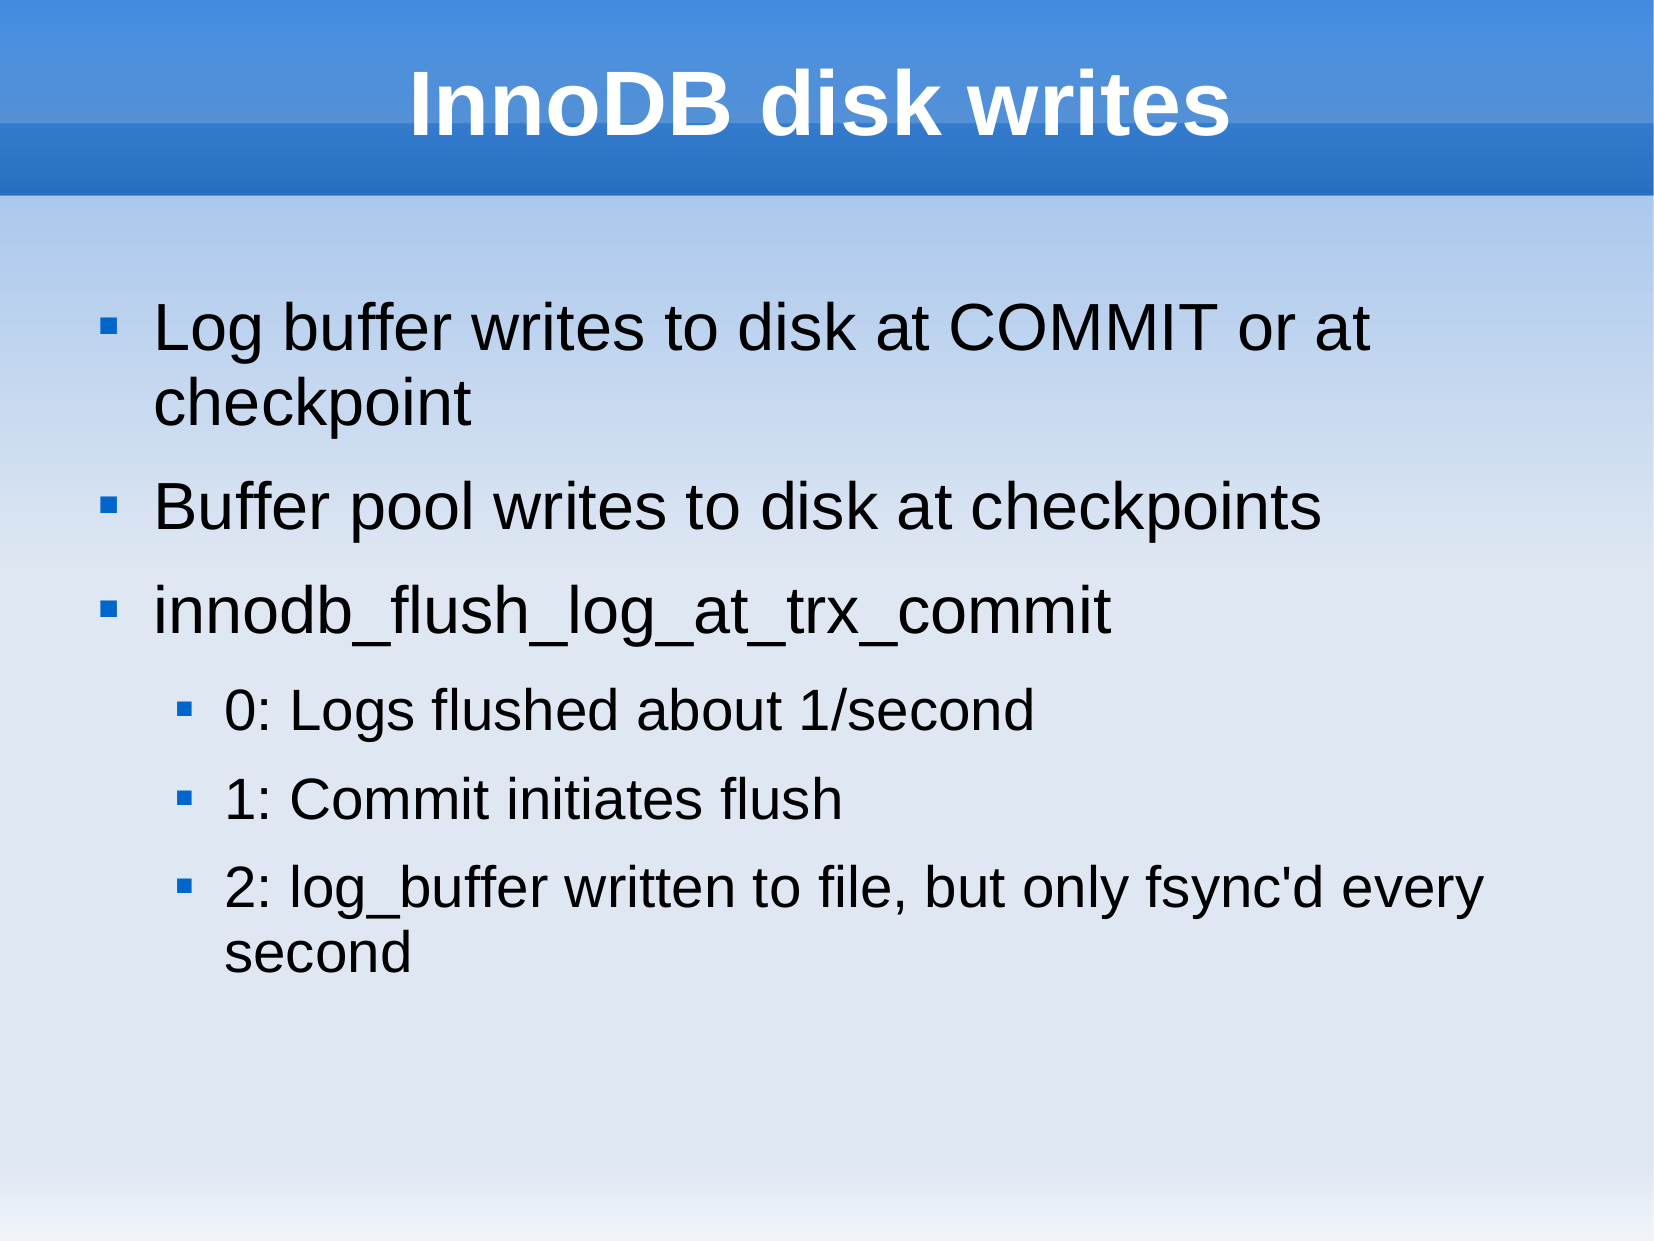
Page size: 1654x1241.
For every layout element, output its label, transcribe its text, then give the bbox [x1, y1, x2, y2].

picture [0, 0, 1654, 1241]
list Log buffer writes to disk at COMMIT or at checkpoint Buffer pool writes to disk at checkpoints innodb_flush_log_at_trx_commit 0: Logs flushed about 1/second 1: Commit initiates flush 2: log_buffer written to file, but only fsync'd every second [82, 290, 1571, 1094]
title InnoDB disk writes [76, 0, 1565, 208]
